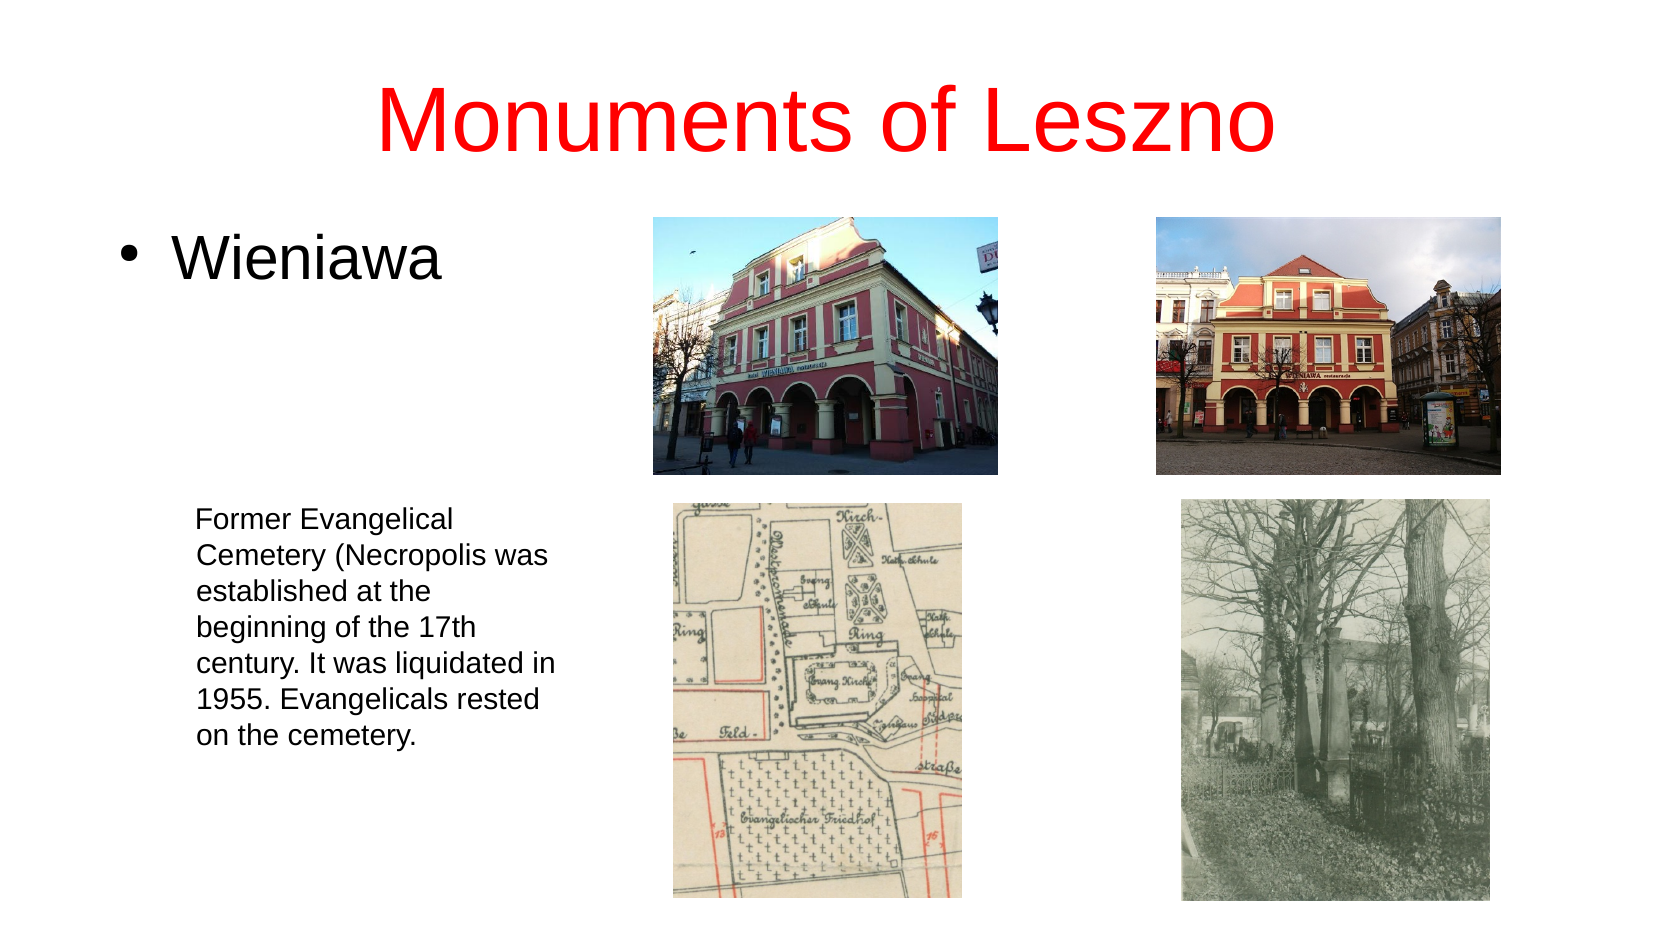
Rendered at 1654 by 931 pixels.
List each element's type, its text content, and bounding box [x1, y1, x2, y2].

list Wieniawa [82, 217, 562, 475]
picture [653, 217, 998, 475]
picture [673, 503, 962, 898]
title Monuments of Leszno [82, 37, 1571, 193]
list Former Evangelical Cemetery (Necropolis was established at the beginning of the 17th century. It was liquidated in 1955. Evangelicals rested on the cemetery. [82, 499, 562, 757]
picture [1156, 217, 1501, 475]
picture [1181, 499, 1490, 901]
